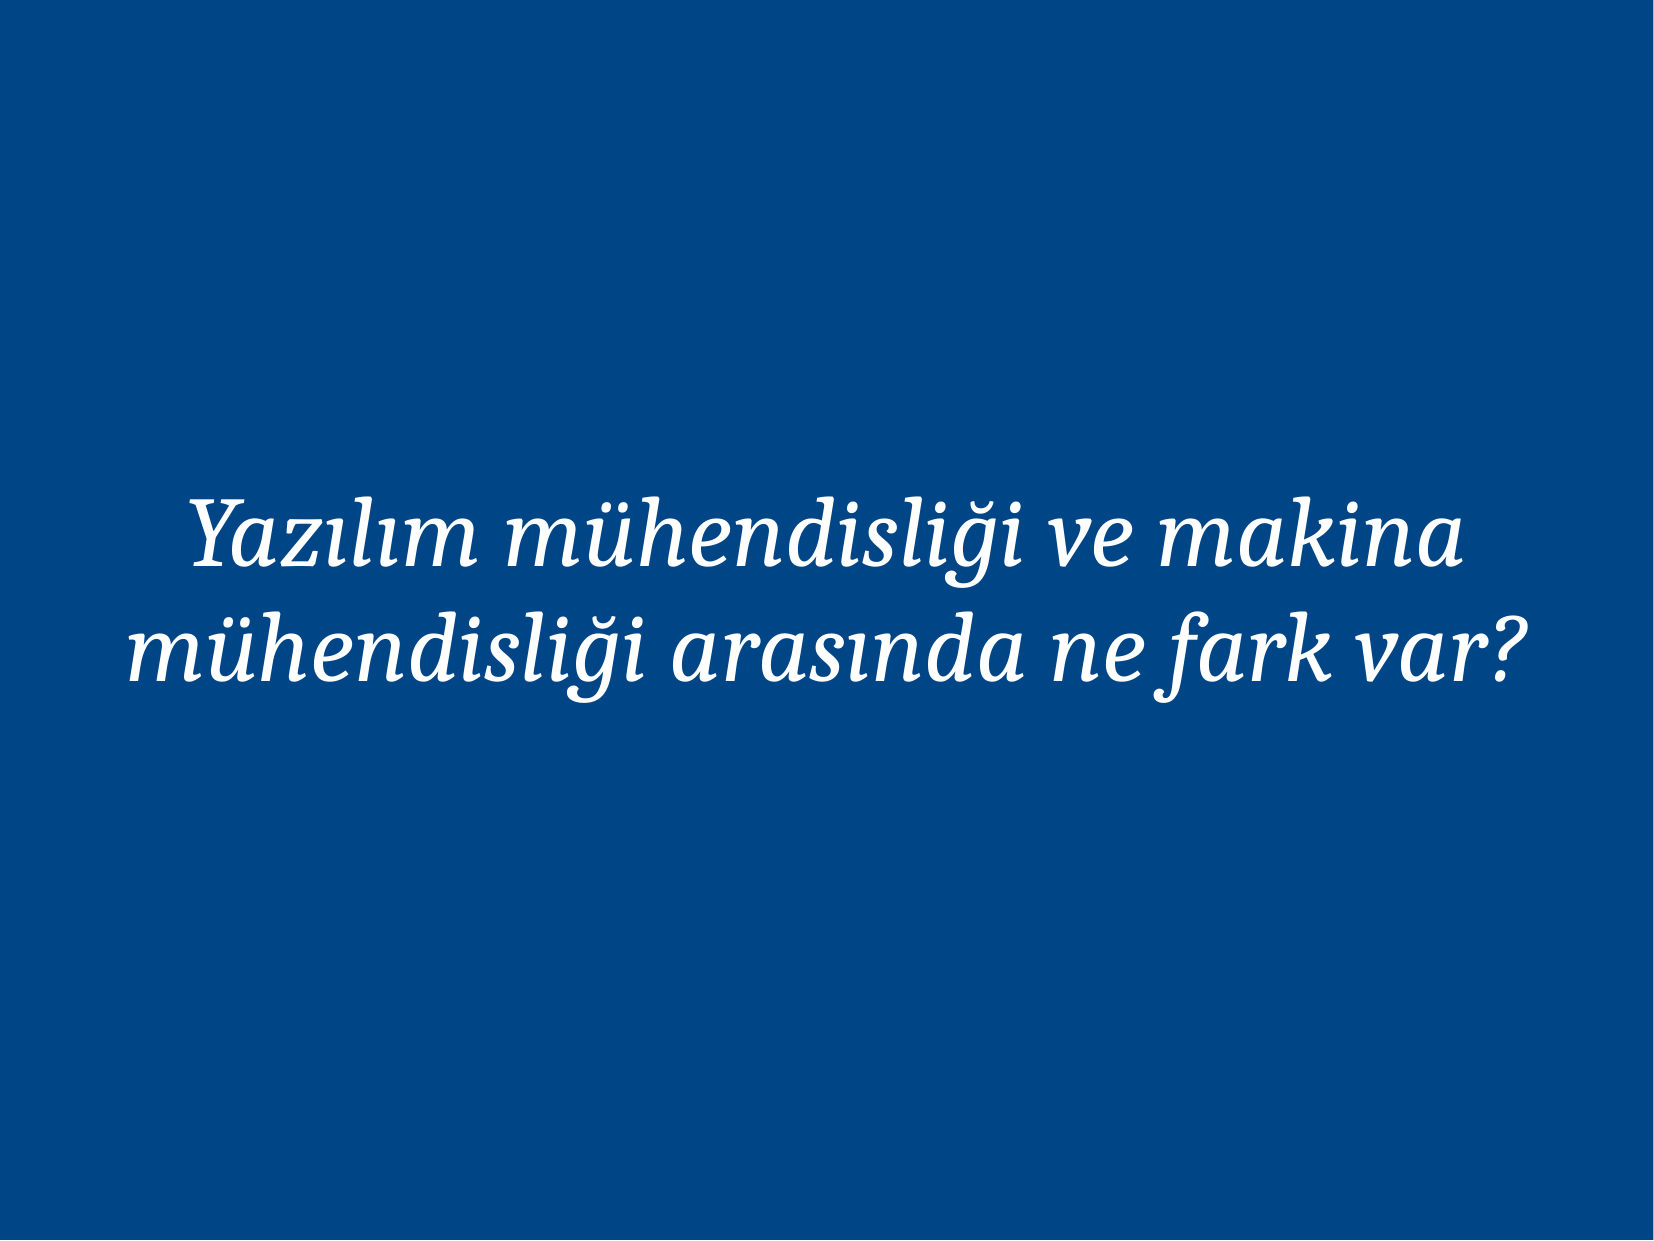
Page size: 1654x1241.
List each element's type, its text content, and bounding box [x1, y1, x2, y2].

title Yazılım mühendisliği ve makina mühendisliği arasında ne fark var? [82, 179, 1571, 1004]
